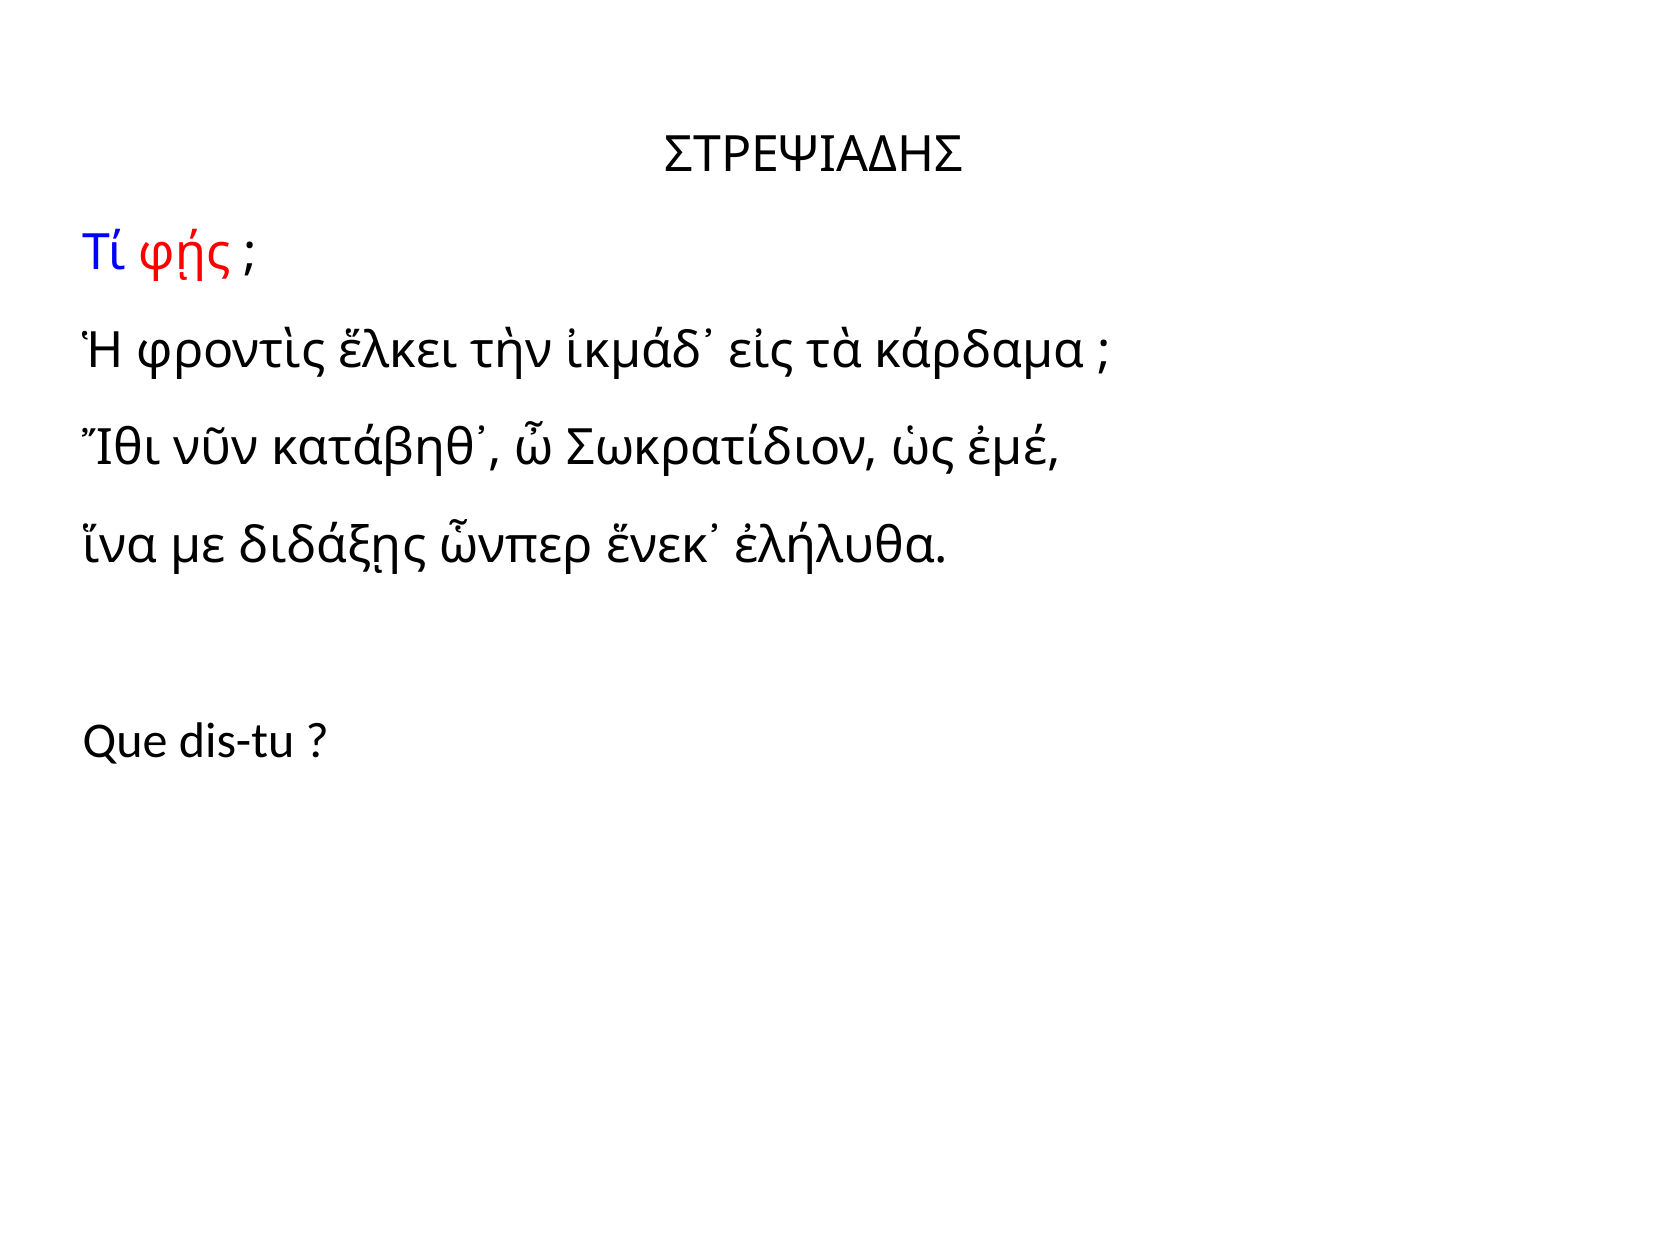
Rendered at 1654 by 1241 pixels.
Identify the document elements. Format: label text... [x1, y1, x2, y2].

list ΣΤΡΕΨΙΑΔΗΣ Τί φῄς ; Ἡ φροντὶς ἕλκει τὴν ἰκμάδ᾿ εἰς τὰ κάρδαμα ; Ἴθι νῦν κατάβηθ᾿, ὦ Σωκρατίδιον, ὡς ἐμέ, ἵνα με διδάξῃς ὧνπερ ἕνεκ᾿ ἐλήλυθα. Que dis-tu ? [82, 118, 1571, 1222]
